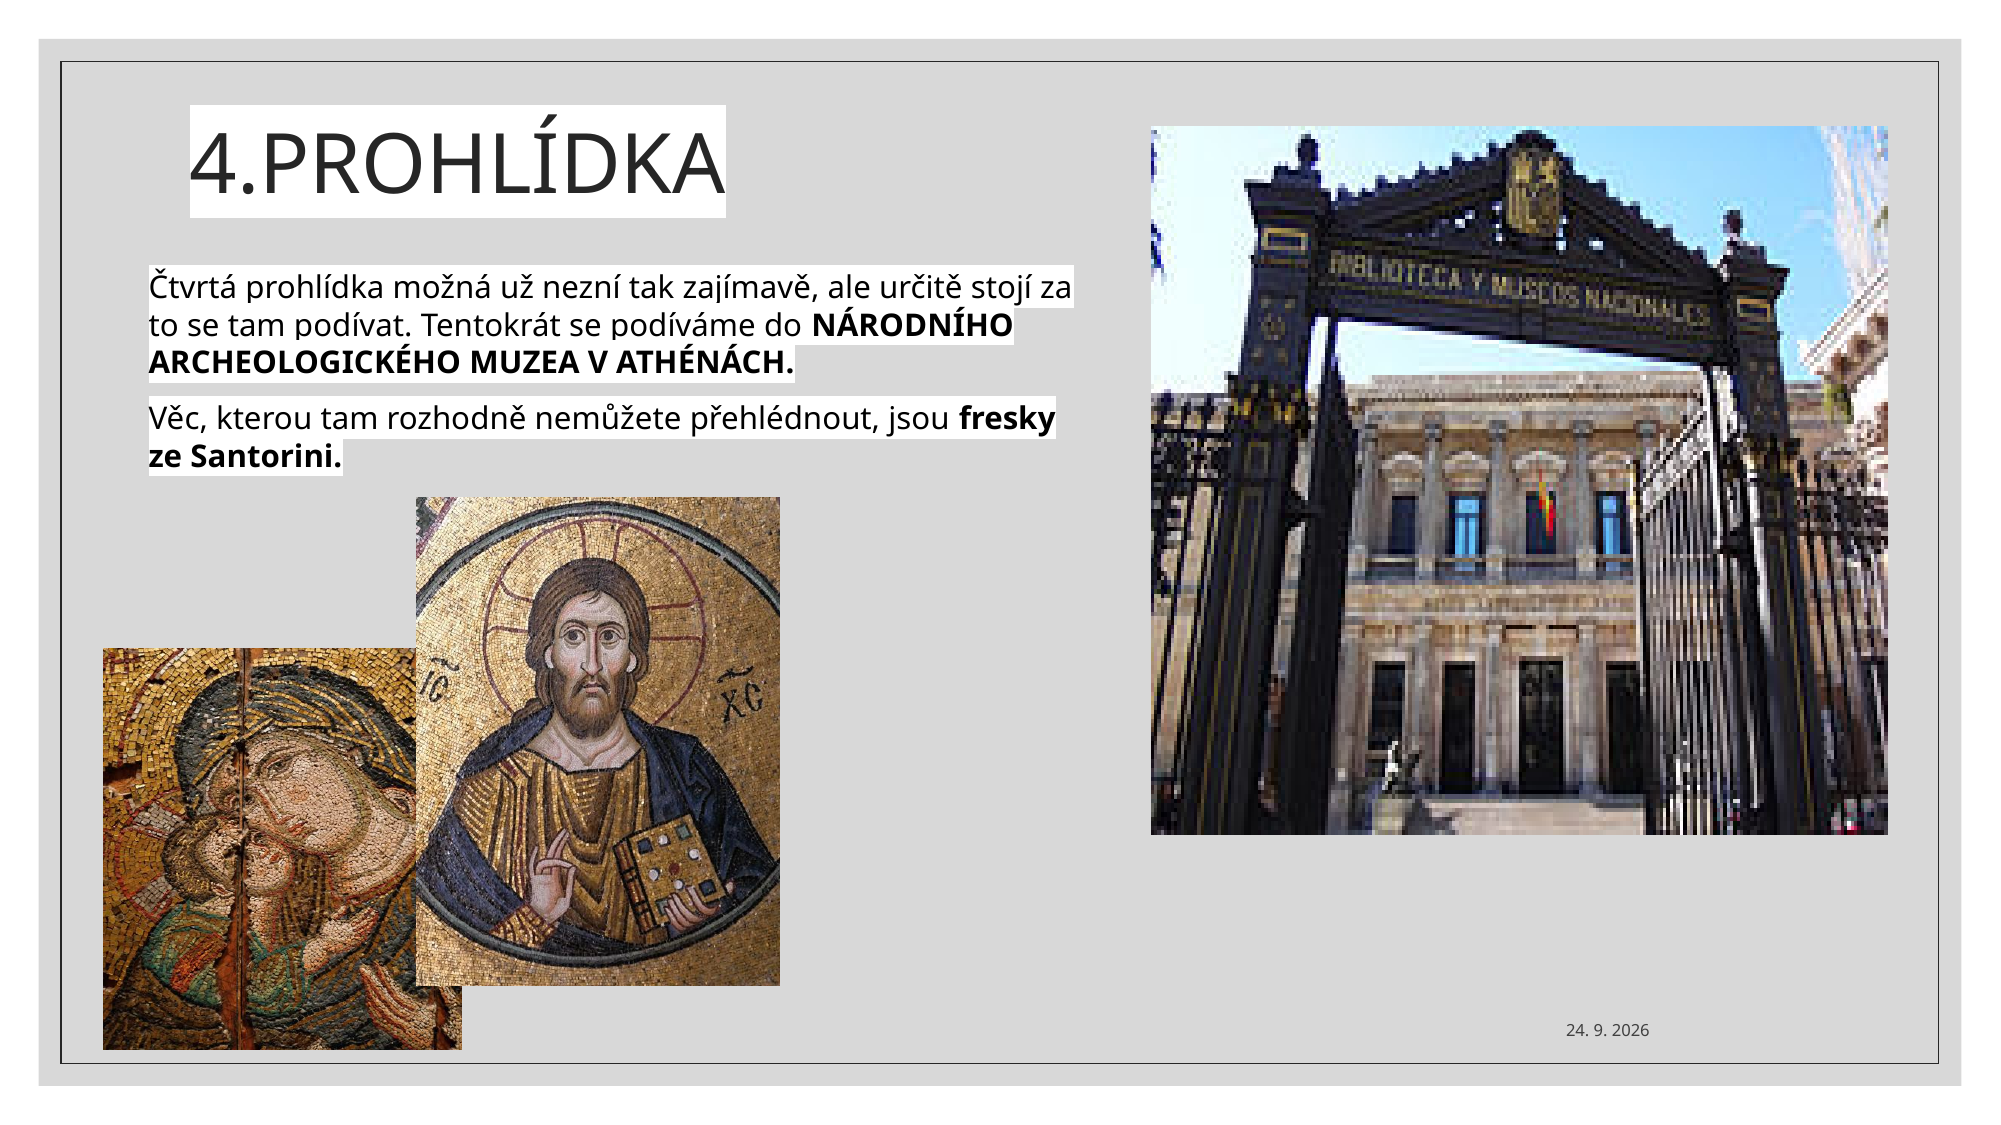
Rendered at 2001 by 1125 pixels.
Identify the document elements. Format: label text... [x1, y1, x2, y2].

picture [103, 497, 780, 1050]
picture [1151, 126, 1888, 835]
title 4.PROHLÍDKA [174, 54, 1825, 280]
list Čtvrtá prohlídka možná už nezní tak zajímavě, ale určitě stojí za to se tam podívat. Tentokrát se podíváme do NÁRODNÍHO ARCHEOLOGICKÉHO MUZEA V ATHÉNÁCH. Věc, kterou tam rozhodně nemůžete přehlédnout, jsou fresky ze Santorini. [133, 259, 1094, 504]
slide_number 7. 5. 2020 [1190, 990, 1665, 1050]
